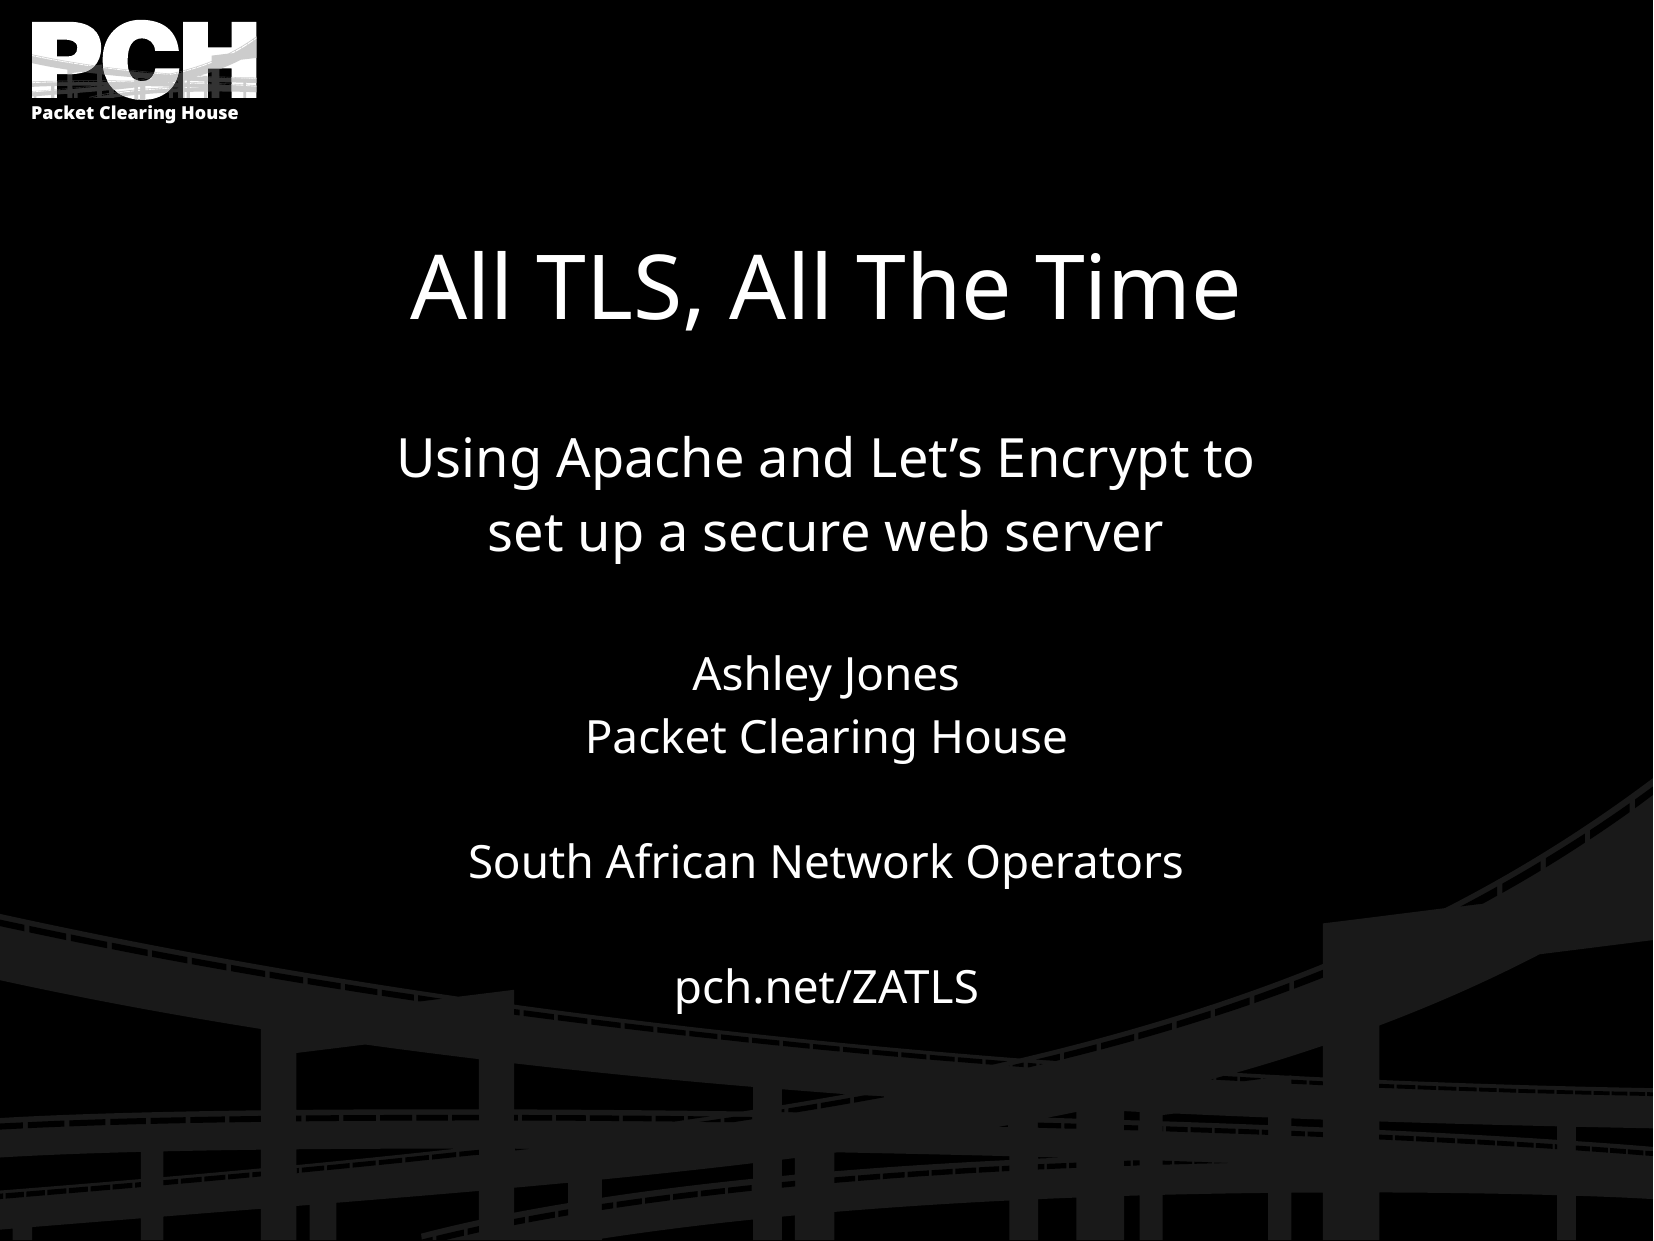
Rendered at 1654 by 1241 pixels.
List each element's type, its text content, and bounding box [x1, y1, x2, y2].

title All TLS, All The Time Using Apache and Let’s Encrypt to set up a secure web server Ashley Jones Packet Clearing House South African Network Operators pch.net/ZATLS [82, 0, 1571, 1241]
